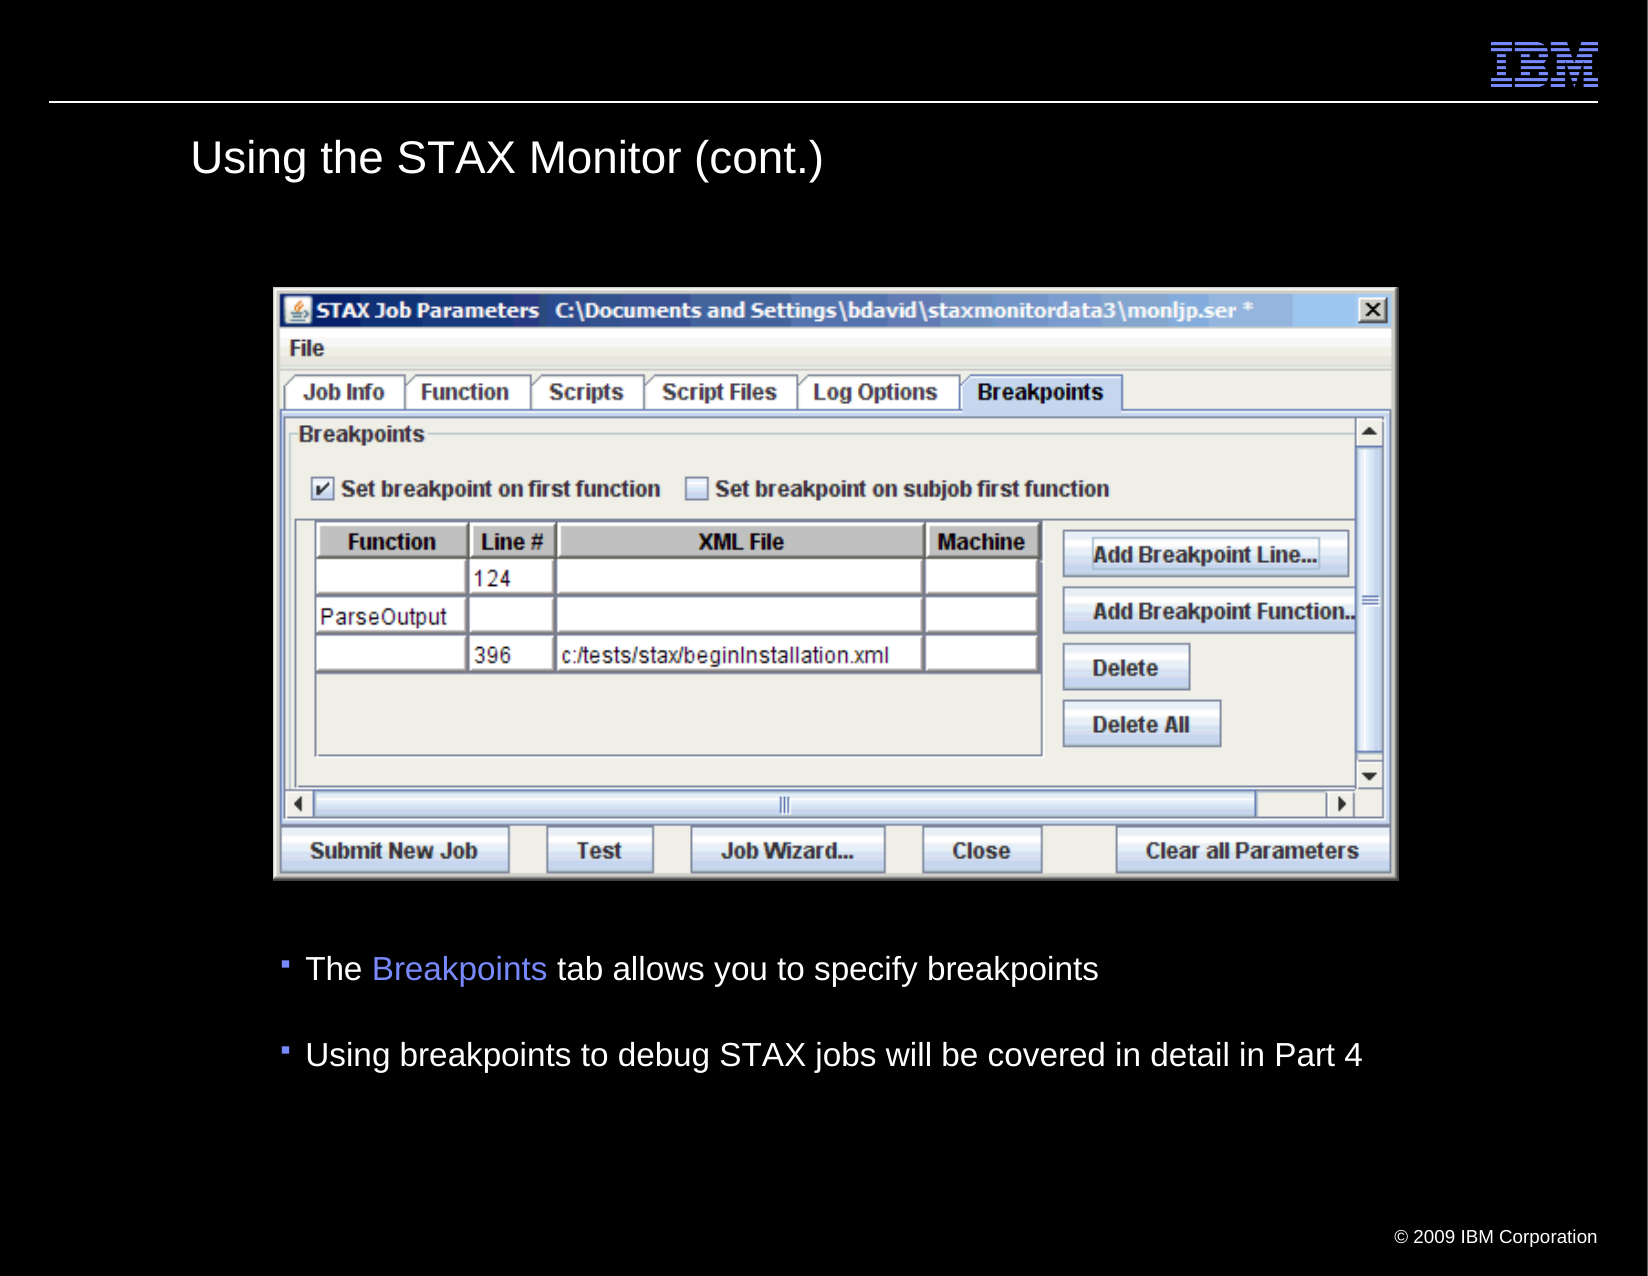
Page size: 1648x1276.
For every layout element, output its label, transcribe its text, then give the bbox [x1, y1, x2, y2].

picture [1491, 42, 1598, 87]
text_box The Breakpoints tab allows you to specify breakpoints Using breakpoints to debug STAX jobs will be covered in detail in Part 4 [219, 219, 1570, 1074]
picture [273, 287, 1399, 881]
title Using the STAX Monitor (cont.) [173, 125, 1648, 219]
